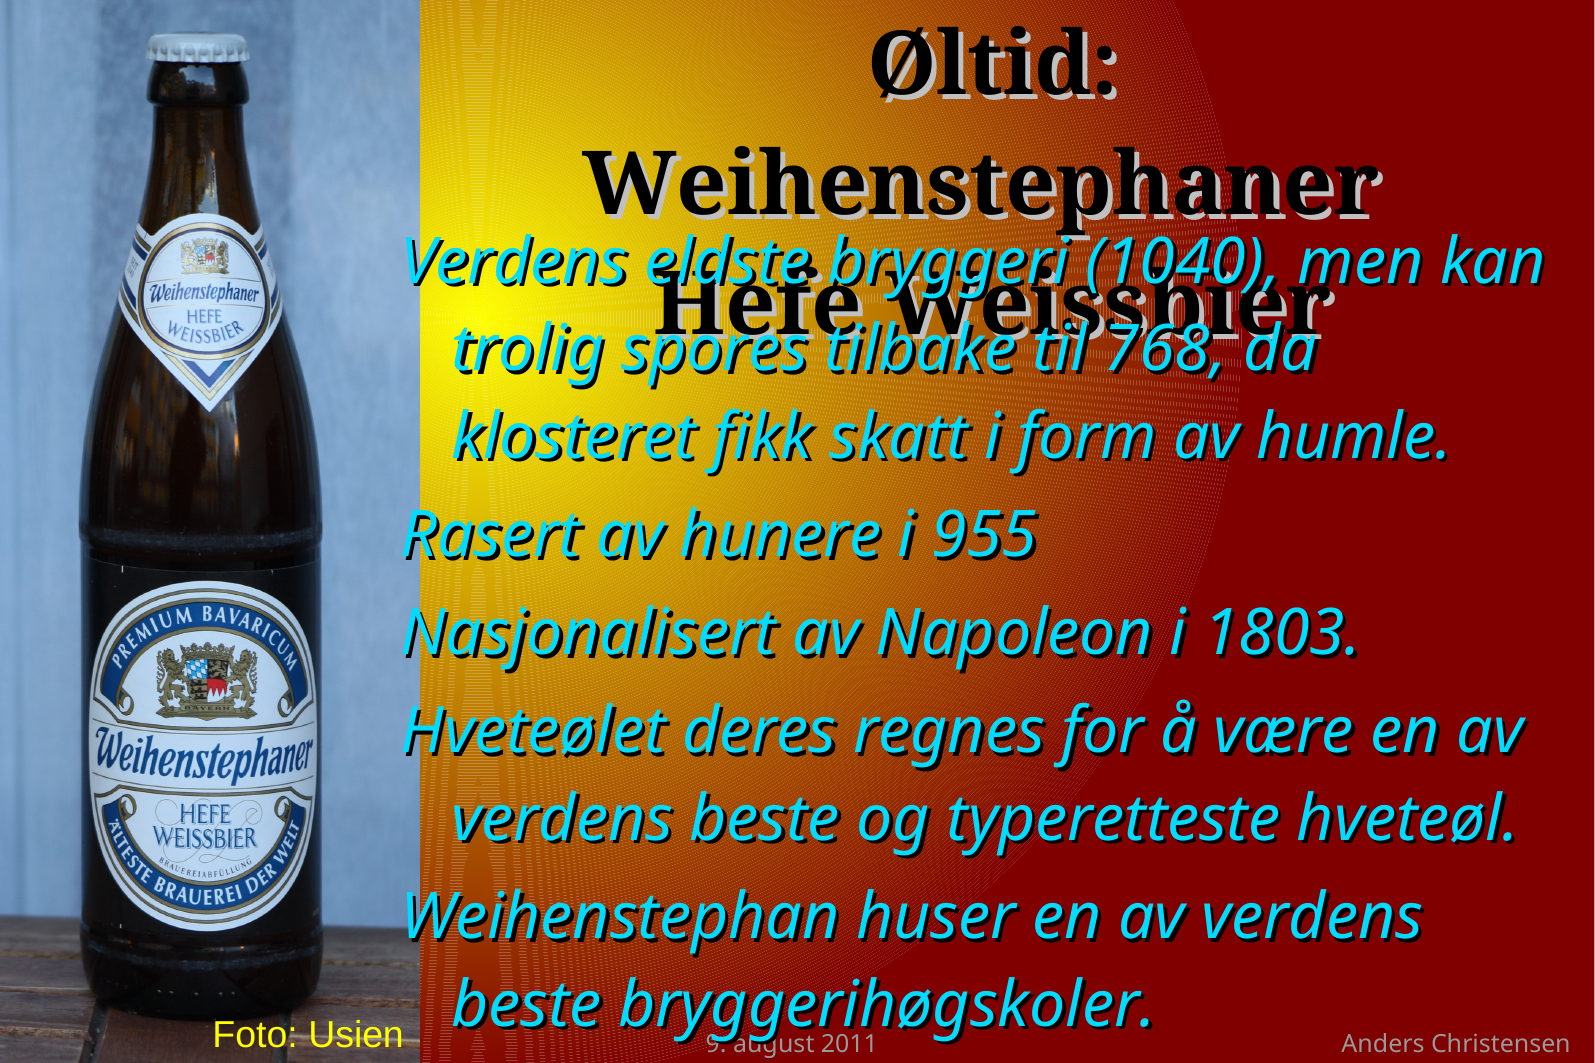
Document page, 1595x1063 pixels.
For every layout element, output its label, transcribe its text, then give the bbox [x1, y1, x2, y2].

title Øltid: Weihenstephaner Hefe Weissbier [470, 0, 1515, 214]
picture [0, 0, 420, 1063]
text_box Foto: Usien [197, 1006, 419, 1063]
list Verdens eldste bryggeri (1040), men kan trolig spores tilbake til 768, da klosteret fikk skatt i form av humle. Rasert av hunere i 955 Nasjonalisert av Napoleon i 1803. Hveteølet deres regnes for å være en av verdens beste og typeretteste hveteøl. Weihenstephan huser en av verdens beste bryggerihøgskoler. [312, 214, 1563, 1063]
